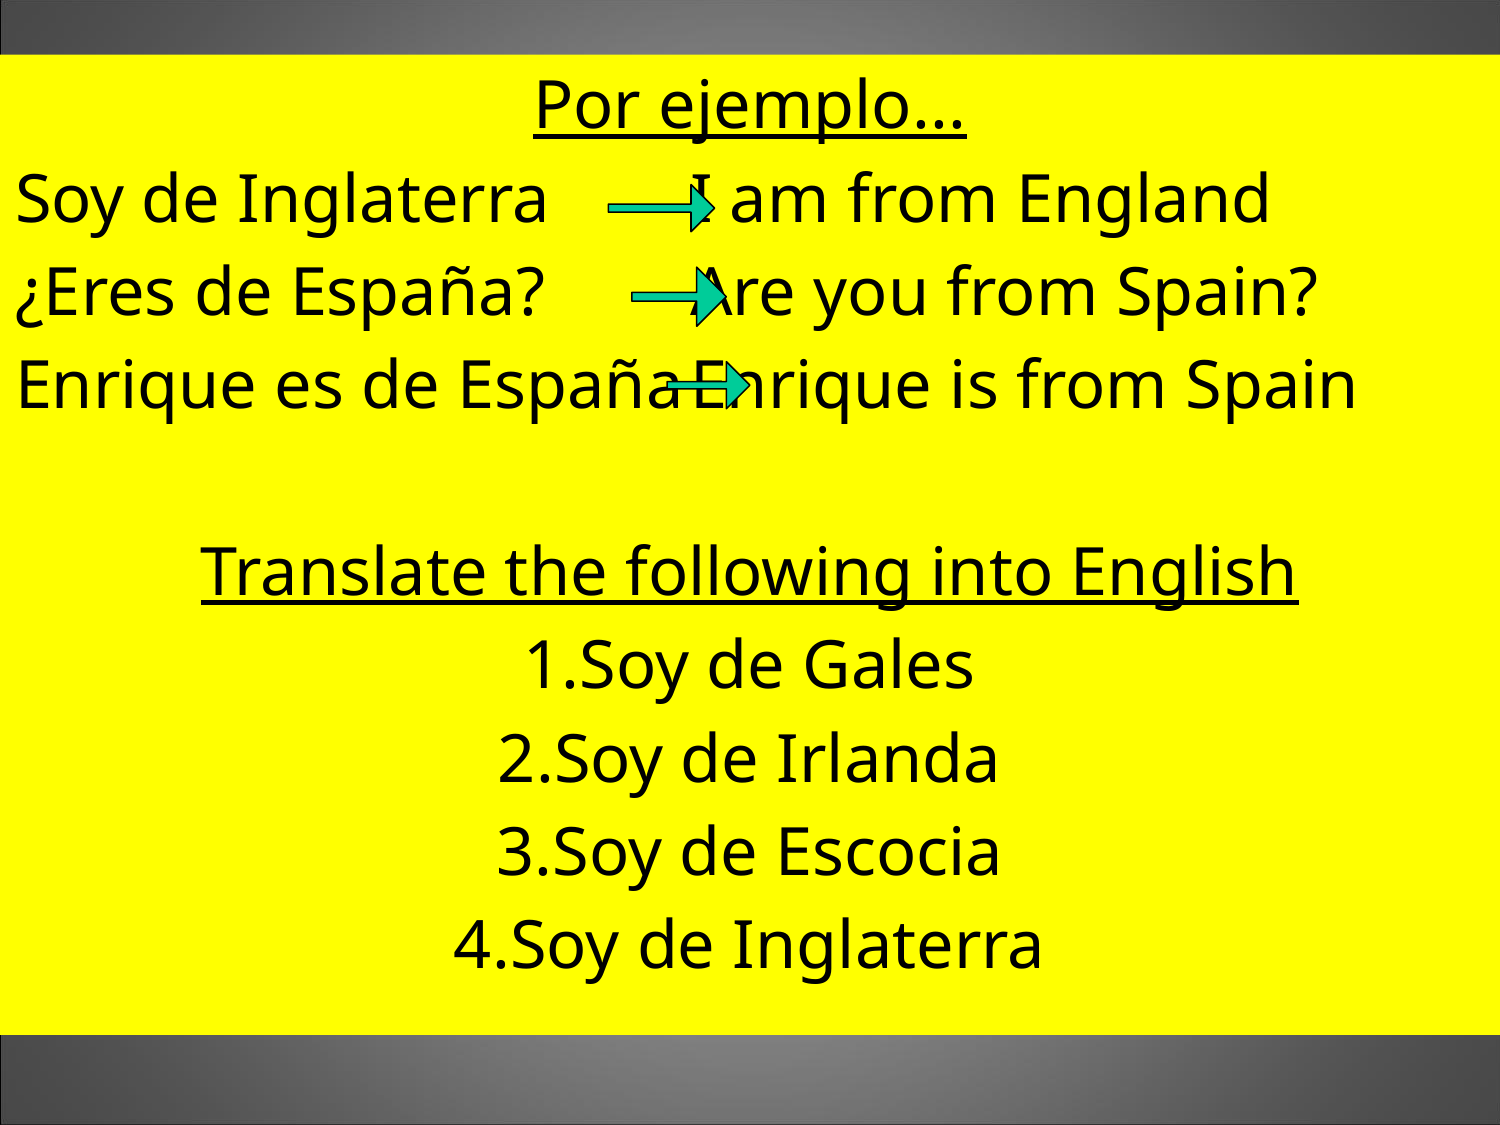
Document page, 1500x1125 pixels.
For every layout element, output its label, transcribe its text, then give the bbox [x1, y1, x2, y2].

picture [0, 0, 1500, 54]
subtitle Por ejemplo... Soy de Inglaterra I am from England ¿Eres de España? Are you from Spain? Enrique es de España Enrique is from Spain Translate the following into English Soy de Gales Soy de Irlanda Soy de Escocia Soy de Inglaterra [0, 54, 1500, 1035]
picture [0, 1035, 1500, 1125]
